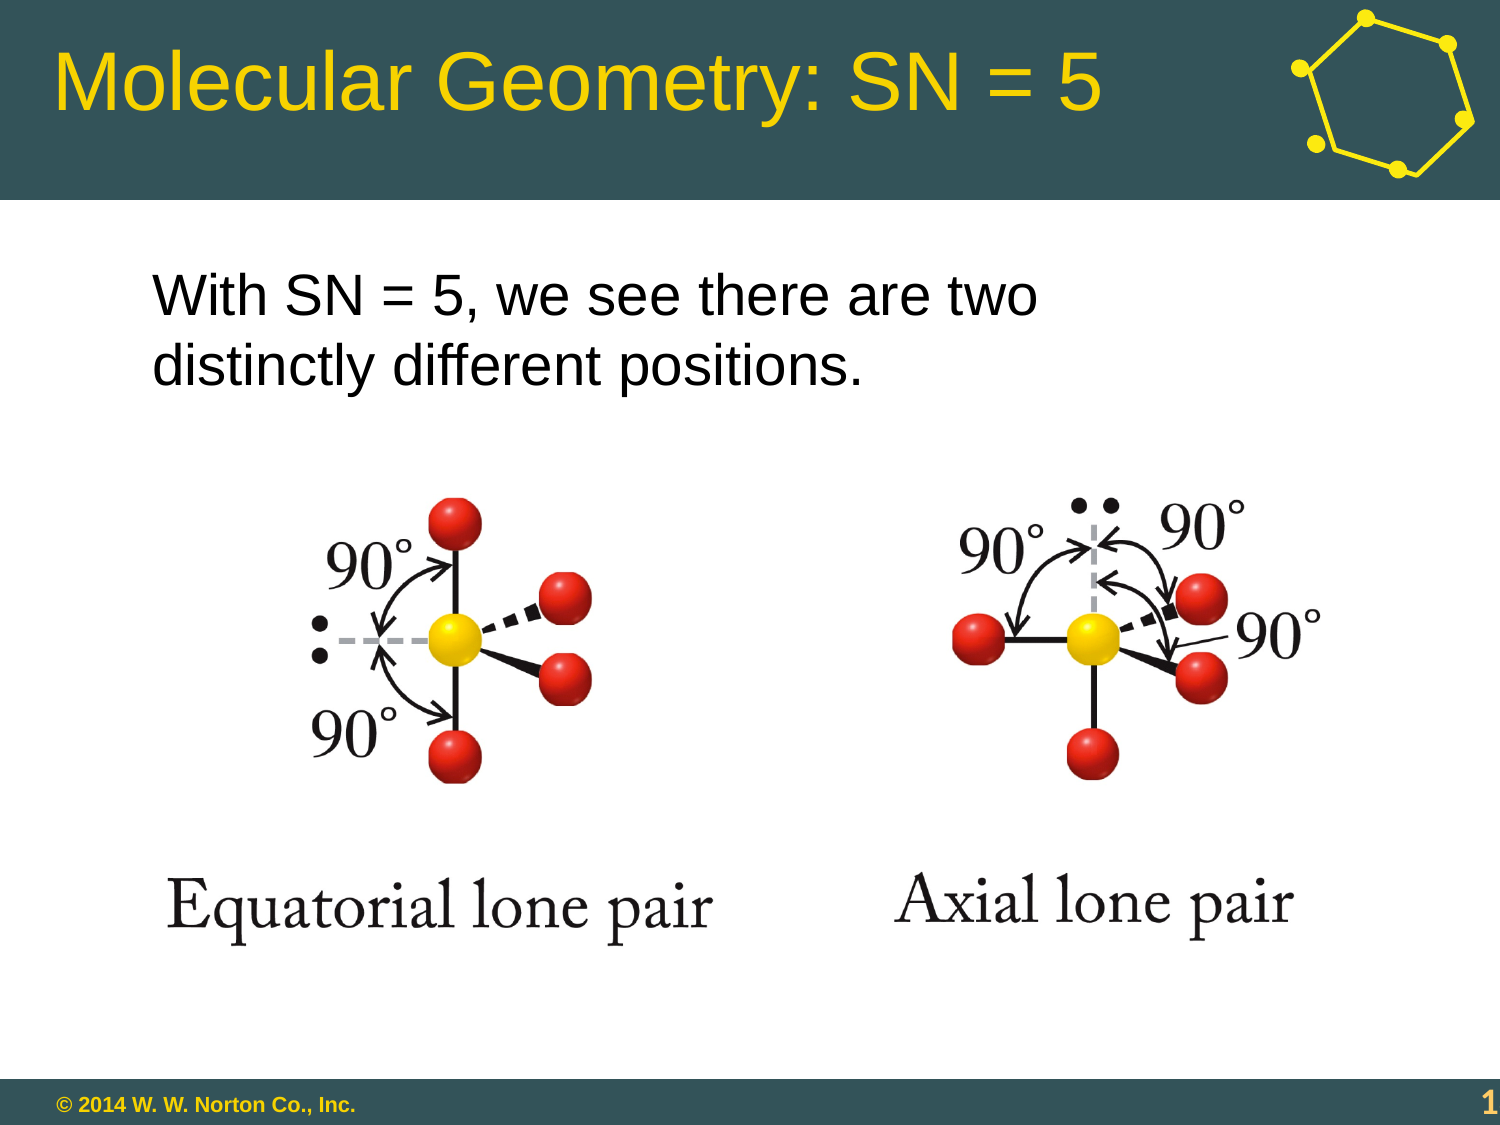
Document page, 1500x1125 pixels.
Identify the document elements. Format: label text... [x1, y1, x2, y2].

text_box With SN = 5, we see there are two distinctly different positions. [137, 249, 1275, 405]
picture [150, 486, 731, 964]
text_box <number> [1342, 1073, 1500, 1125]
text_box Molecular Geometry: SN = 5 [37, 19, 1213, 195]
slide_number 9 -<number> [112, 1025, 250, 1100]
picture [877, 487, 1340, 965]
